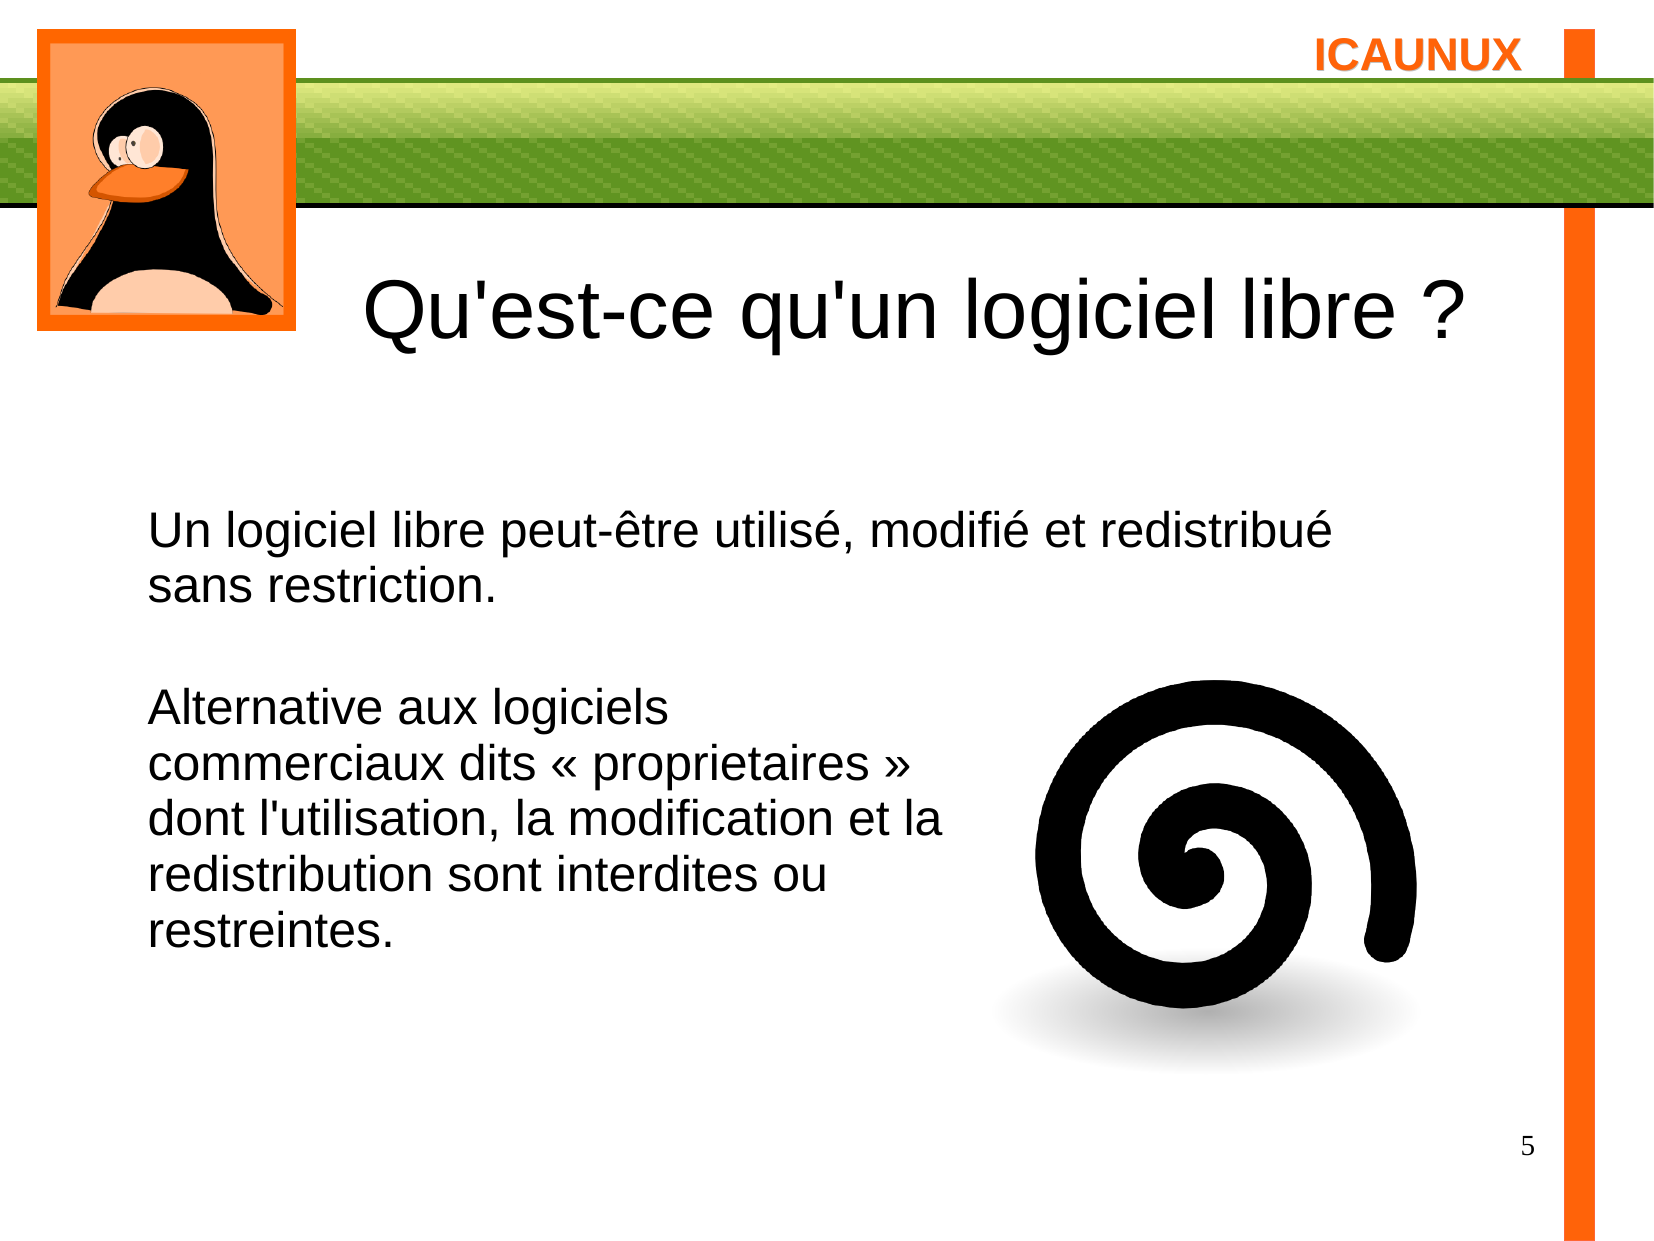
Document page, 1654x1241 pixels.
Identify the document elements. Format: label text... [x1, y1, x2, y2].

list Alternative aux logiciels commerciaux dits « proprietaires » dont l'utilisation, la modification et la redistribution sont interdites ou restreintes. [147, 740, 945, 1034]
picture [0, 29, 1654, 331]
title Qu'est-ce qu'un logiciel libre ? [324, 235, 1506, 384]
list Un logiciel libre peut-être utilisé, modifié et redistribué sans restriction. [147, 501, 1388, 740]
picture [976, 622, 1447, 1093]
